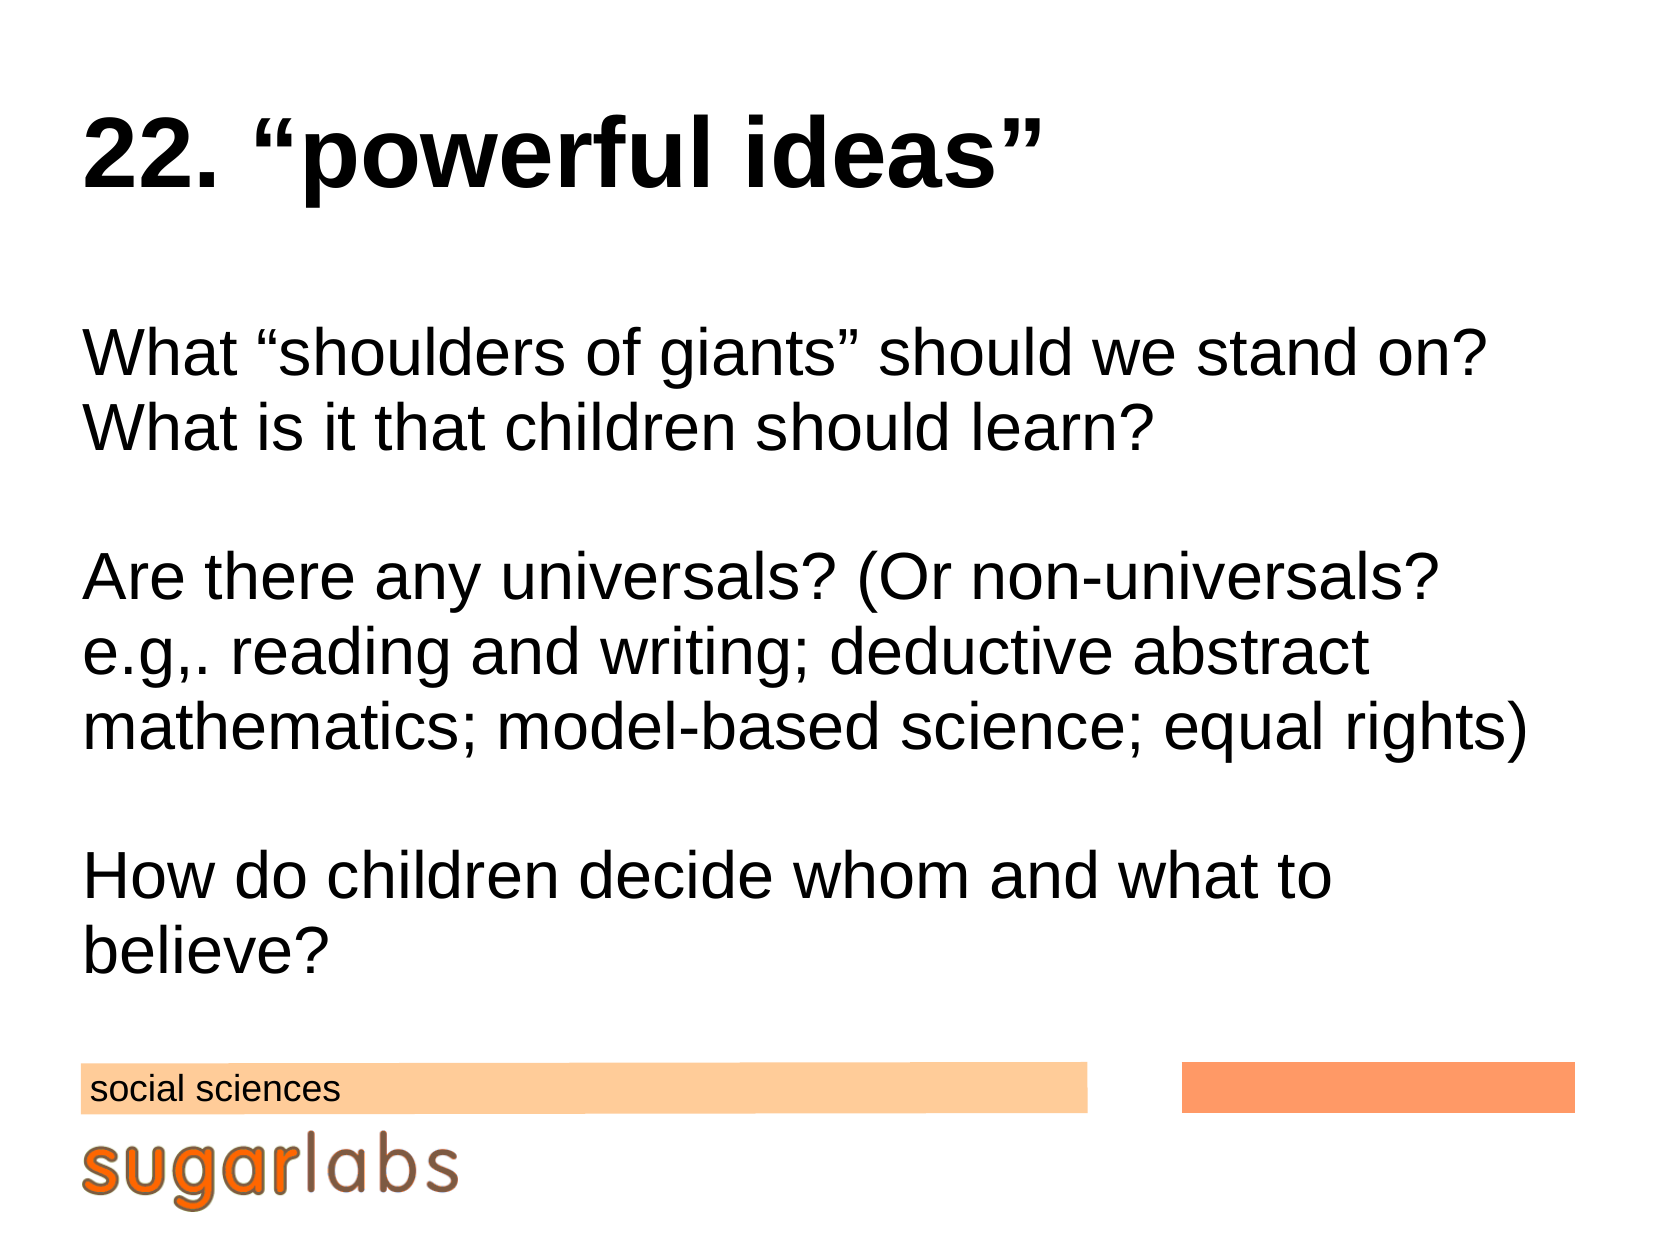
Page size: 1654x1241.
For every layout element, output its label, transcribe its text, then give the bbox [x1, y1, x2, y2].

subtitle What “shoulders of giants” should we stand on? What is it that children should learn? Are there any universals? (Or non-universals? e.g,. reading and writing; deductive abstract mathematics; model-based science; equal rights) How do children decide whom and what to believe? [82, 277, 1571, 1026]
text_box social sciences [75, 1060, 938, 1122]
picture [82, 1130, 458, 1212]
title 22. “powerful ideas” [82, 49, 1571, 257]
